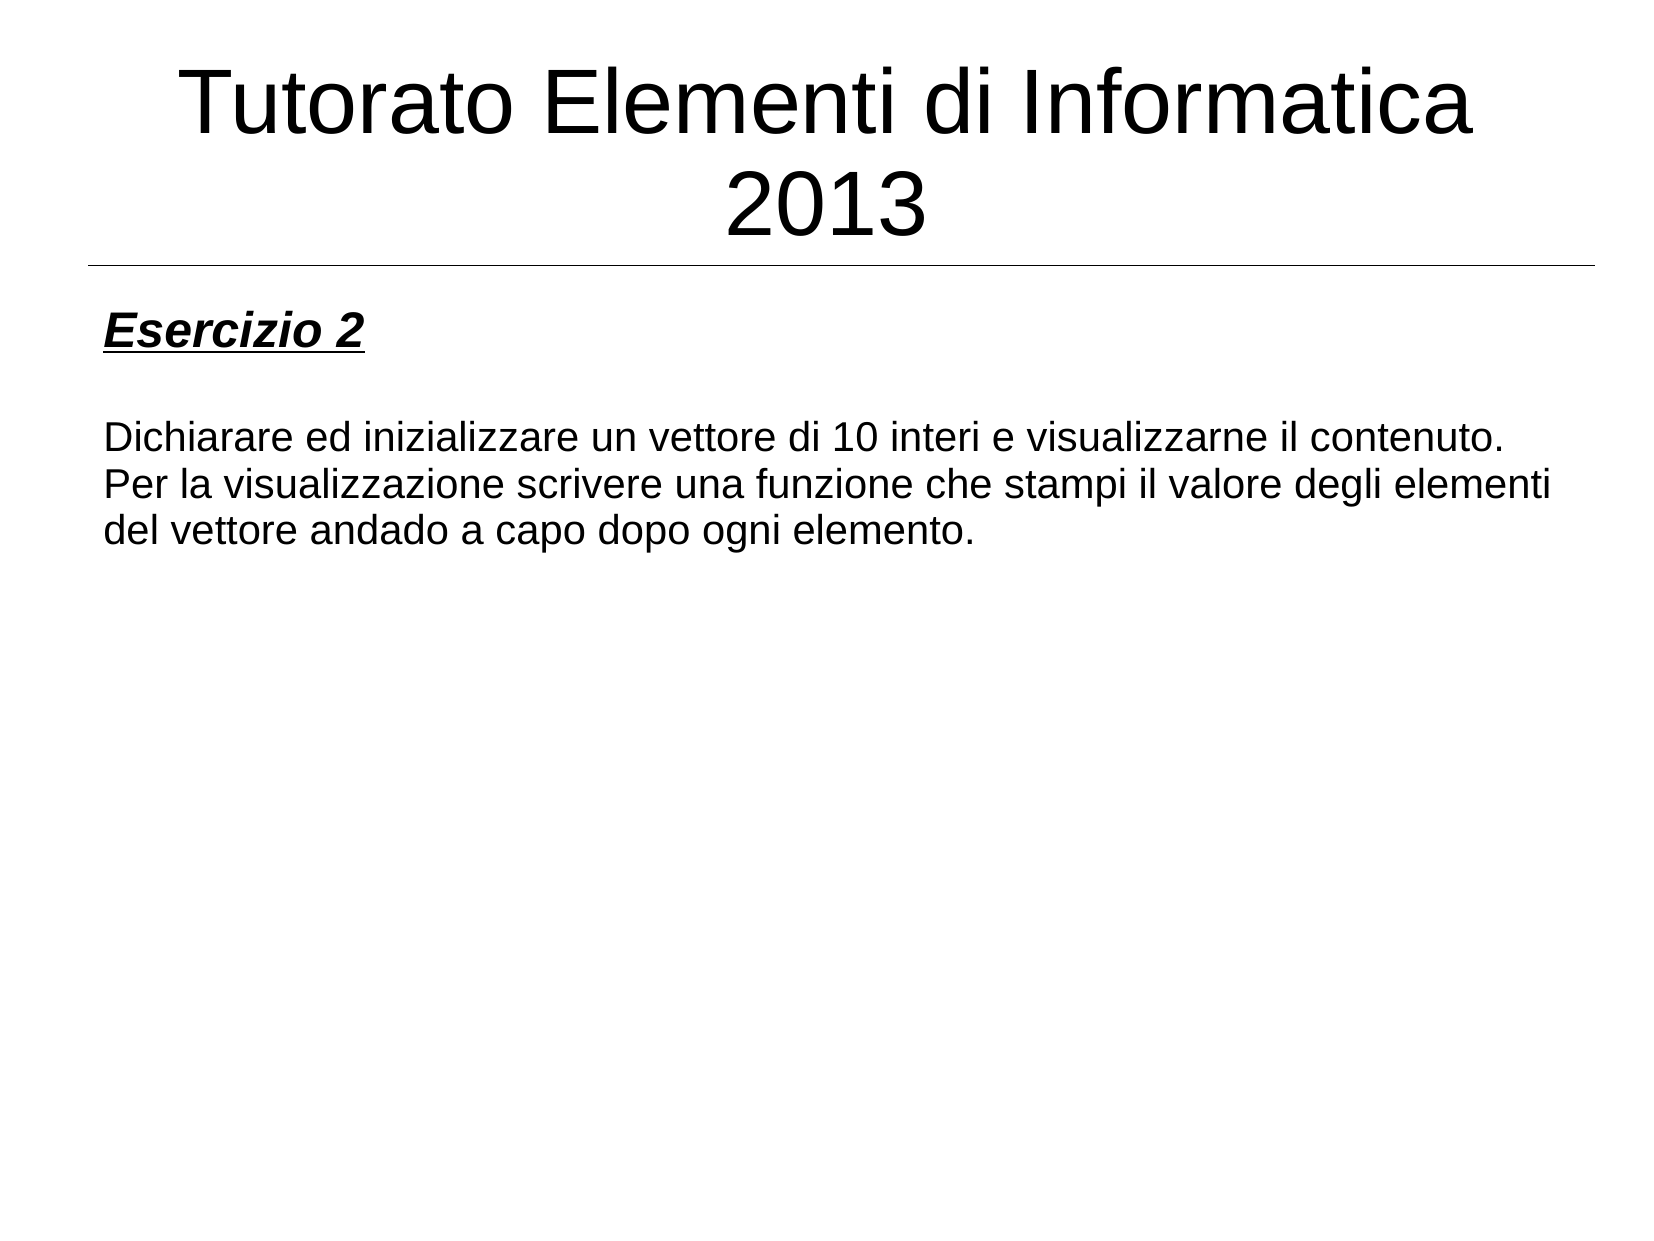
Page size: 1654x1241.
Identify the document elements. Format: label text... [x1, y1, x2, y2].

text_box Esercizio 2 Dichiarare ed inizializzare un vettore di 10 interi e visualizzarne il contenuto. Per la visualizzazione scrivere una funzione che stampi il valore degli elementi del vettore andado a capo dopo ogni elemento. [88, 295, 1595, 700]
subtitle [82, 290, 1571, 1109]
title Tutorato Elementi di Informatica 2013 [82, 49, 1571, 257]
